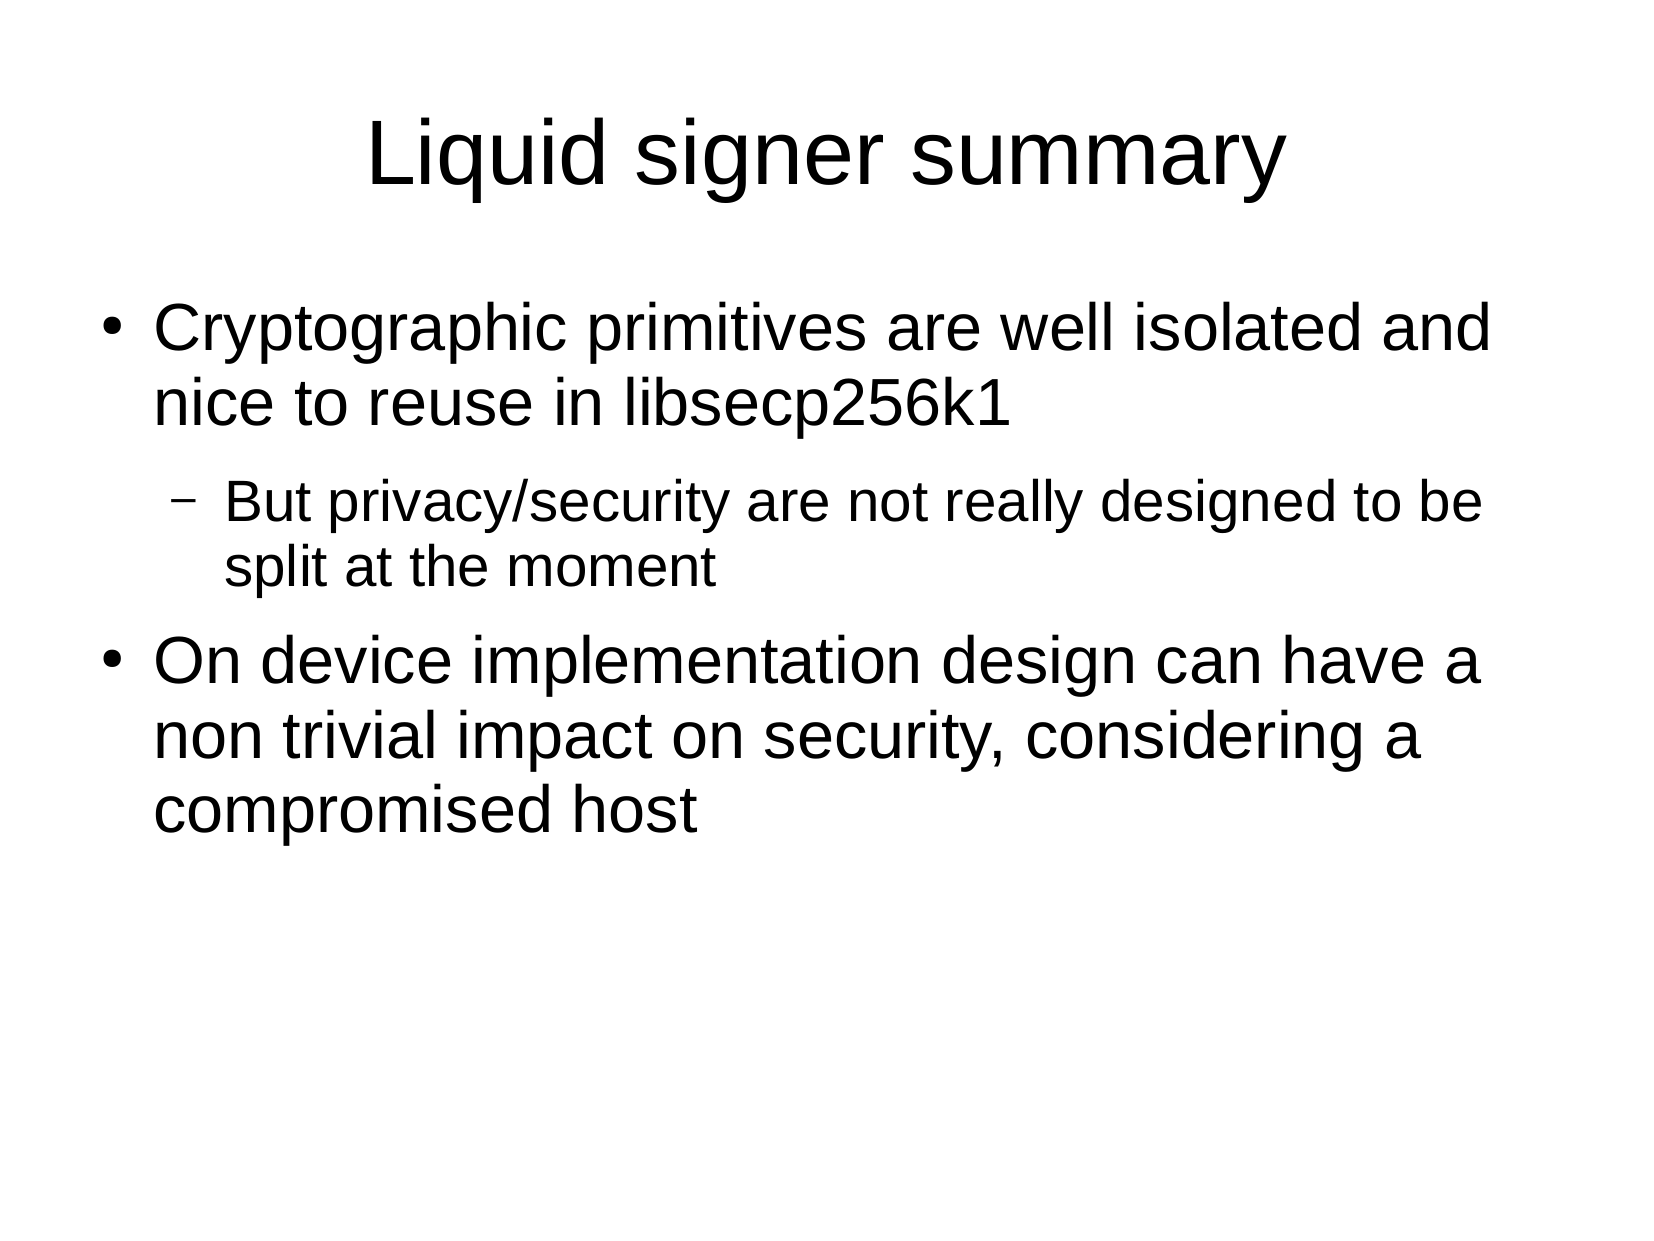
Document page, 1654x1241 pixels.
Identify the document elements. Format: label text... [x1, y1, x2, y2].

list Cryptographic primitives are well isolated and nice to reuse in libsecp256k1 But privacy/security are not really designed to be split at the moment On device implementation design can have a non trivial impact on security, considering a compromised host [82, 290, 1571, 1109]
title Liquid signer summary [82, 49, 1571, 257]
